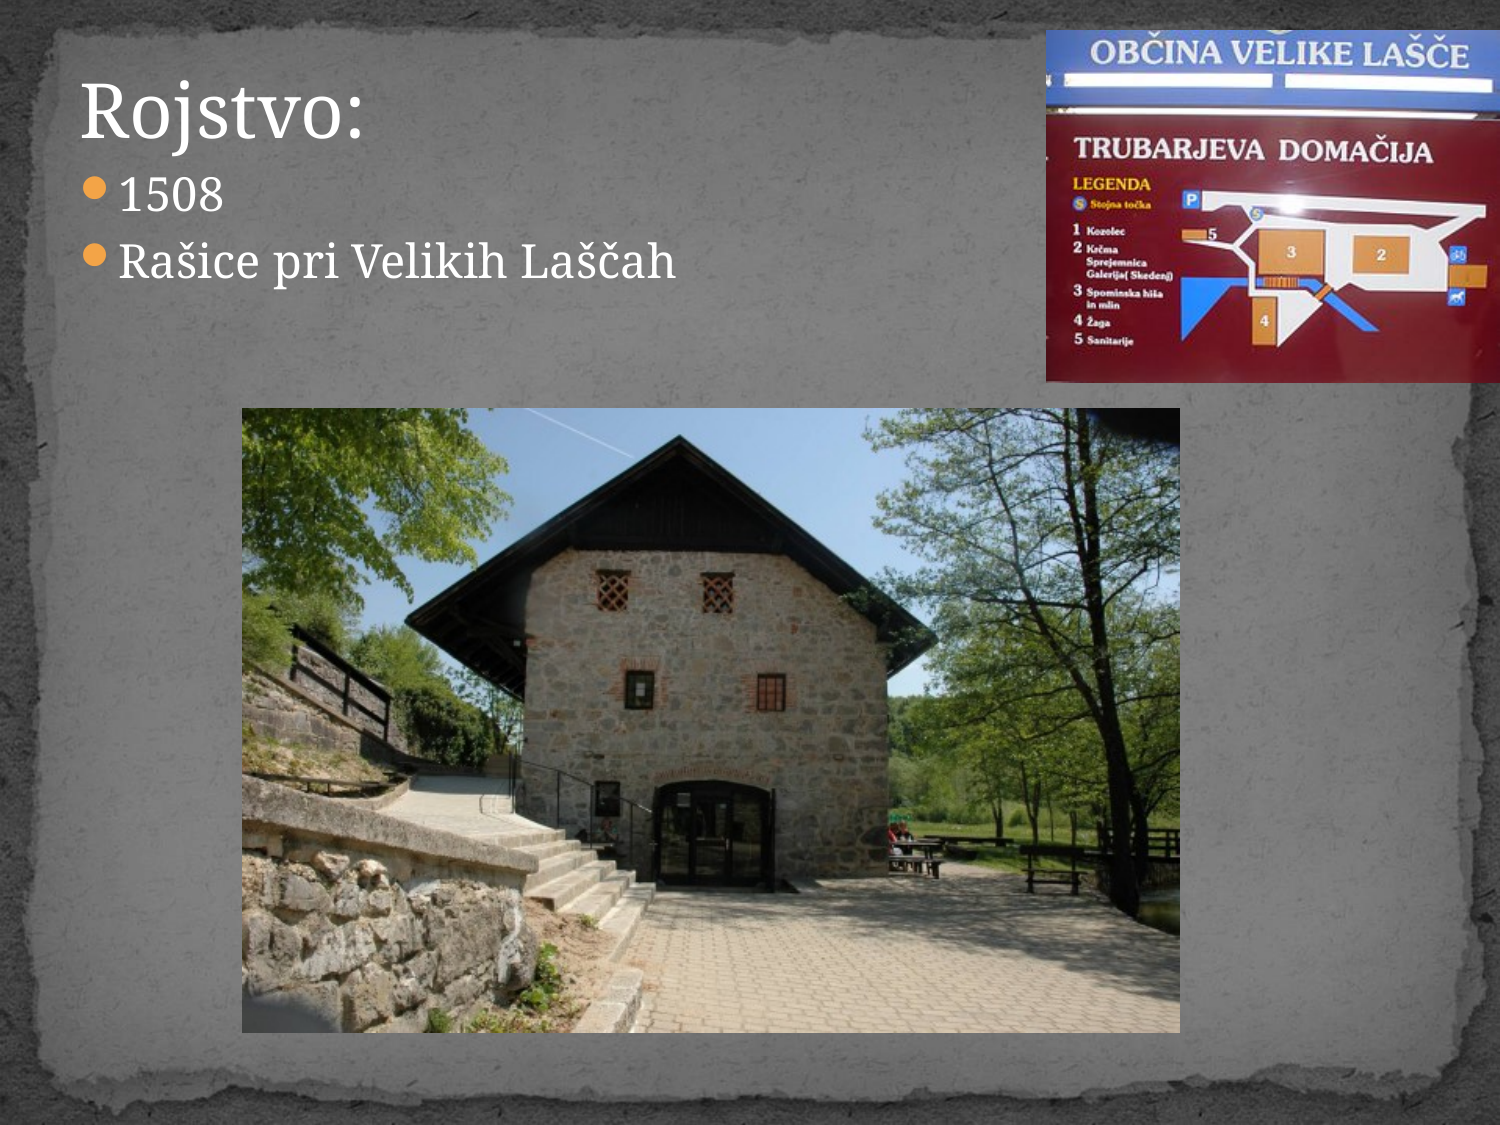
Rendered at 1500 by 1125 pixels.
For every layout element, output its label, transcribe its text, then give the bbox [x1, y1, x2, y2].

picture [0, 0, 1500, 1125]
list Rojstvo: 1508 Rašice pri Velikih Laščah [64, 54, 1046, 297]
